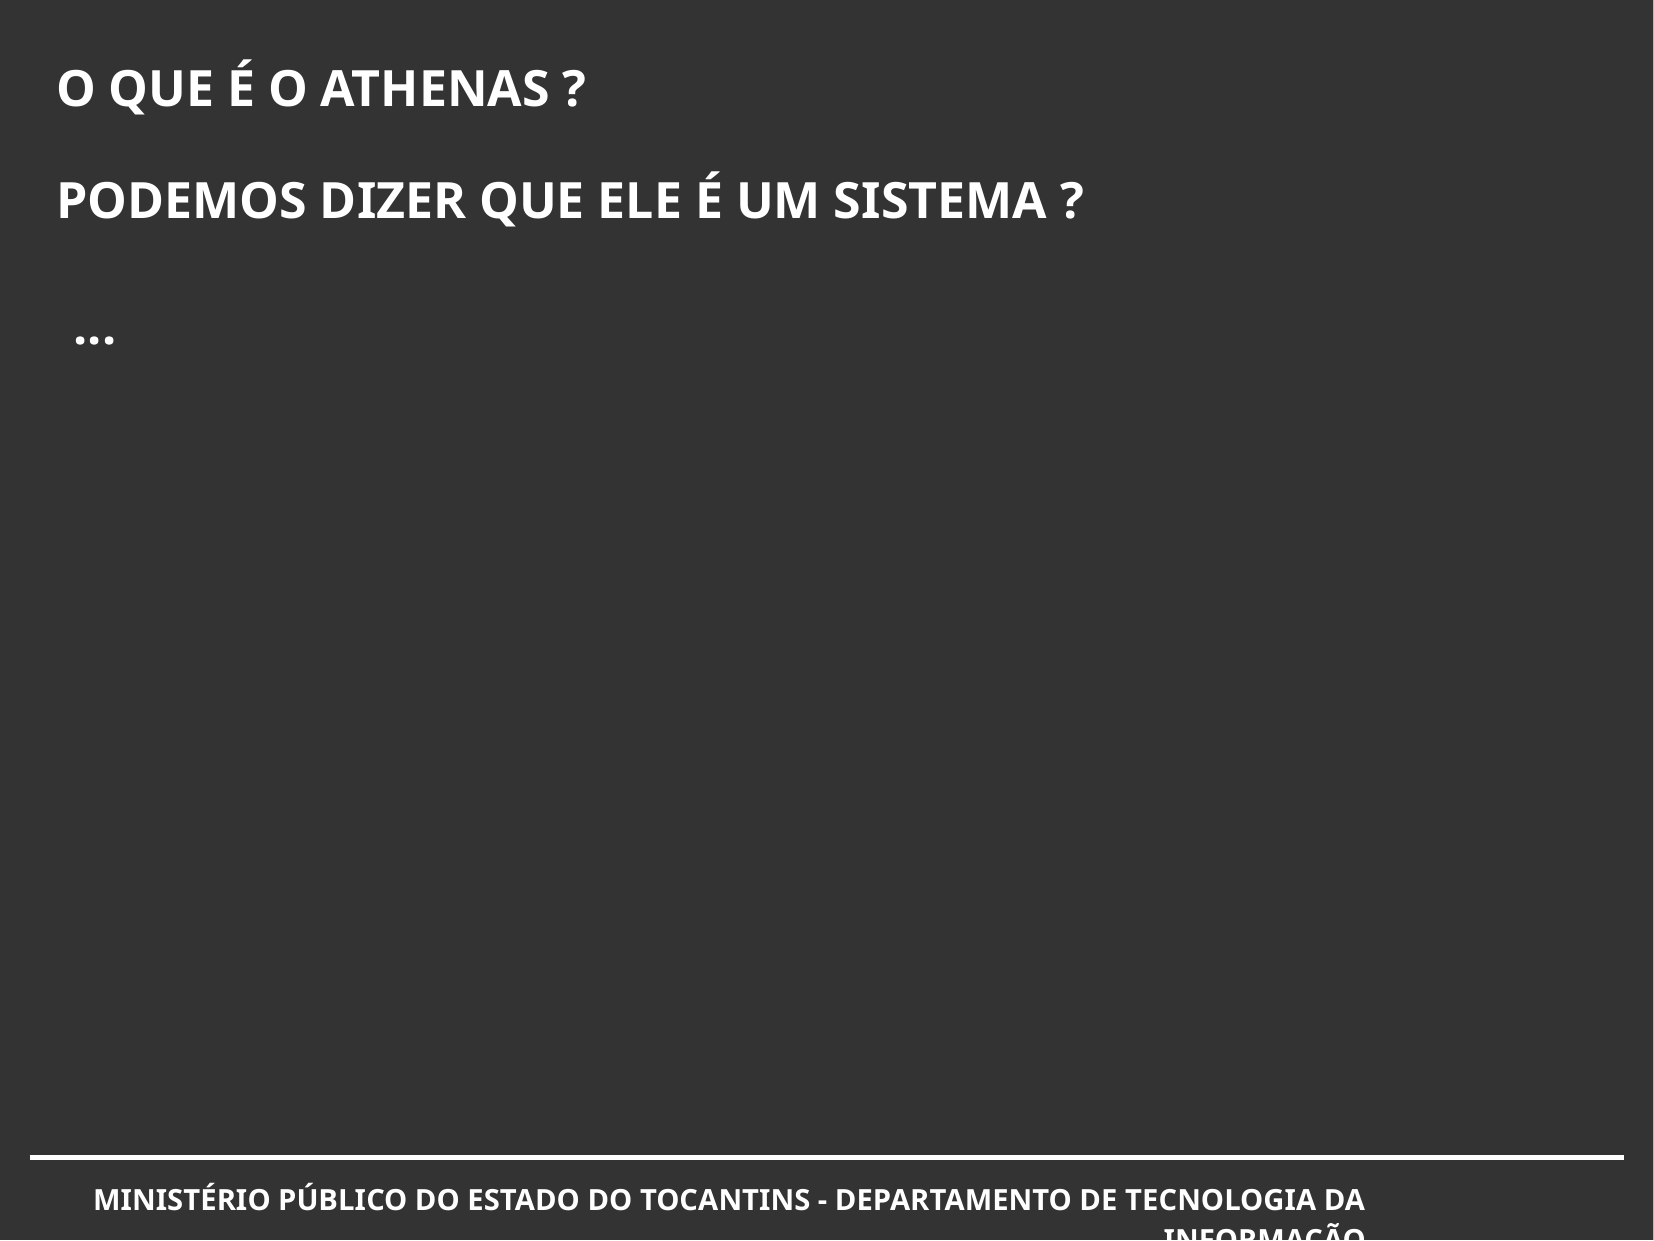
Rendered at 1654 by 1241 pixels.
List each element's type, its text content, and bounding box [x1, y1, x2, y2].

text_box ... [59, 283, 126, 355]
text_box MINISTÉRIO PÚBLICO DO ESTADO DO TOCANTINS - DEPARTAMENTO DE TECNOLOGIA DA INFORMAÇÃO [78, 1171, 1583, 1223]
text_box PODEMOS DIZER QUE ELE É UM SISTEMA ? [41, 158, 1096, 229]
text_box O QUE É O ATHENAS ? [41, 45, 602, 117]
